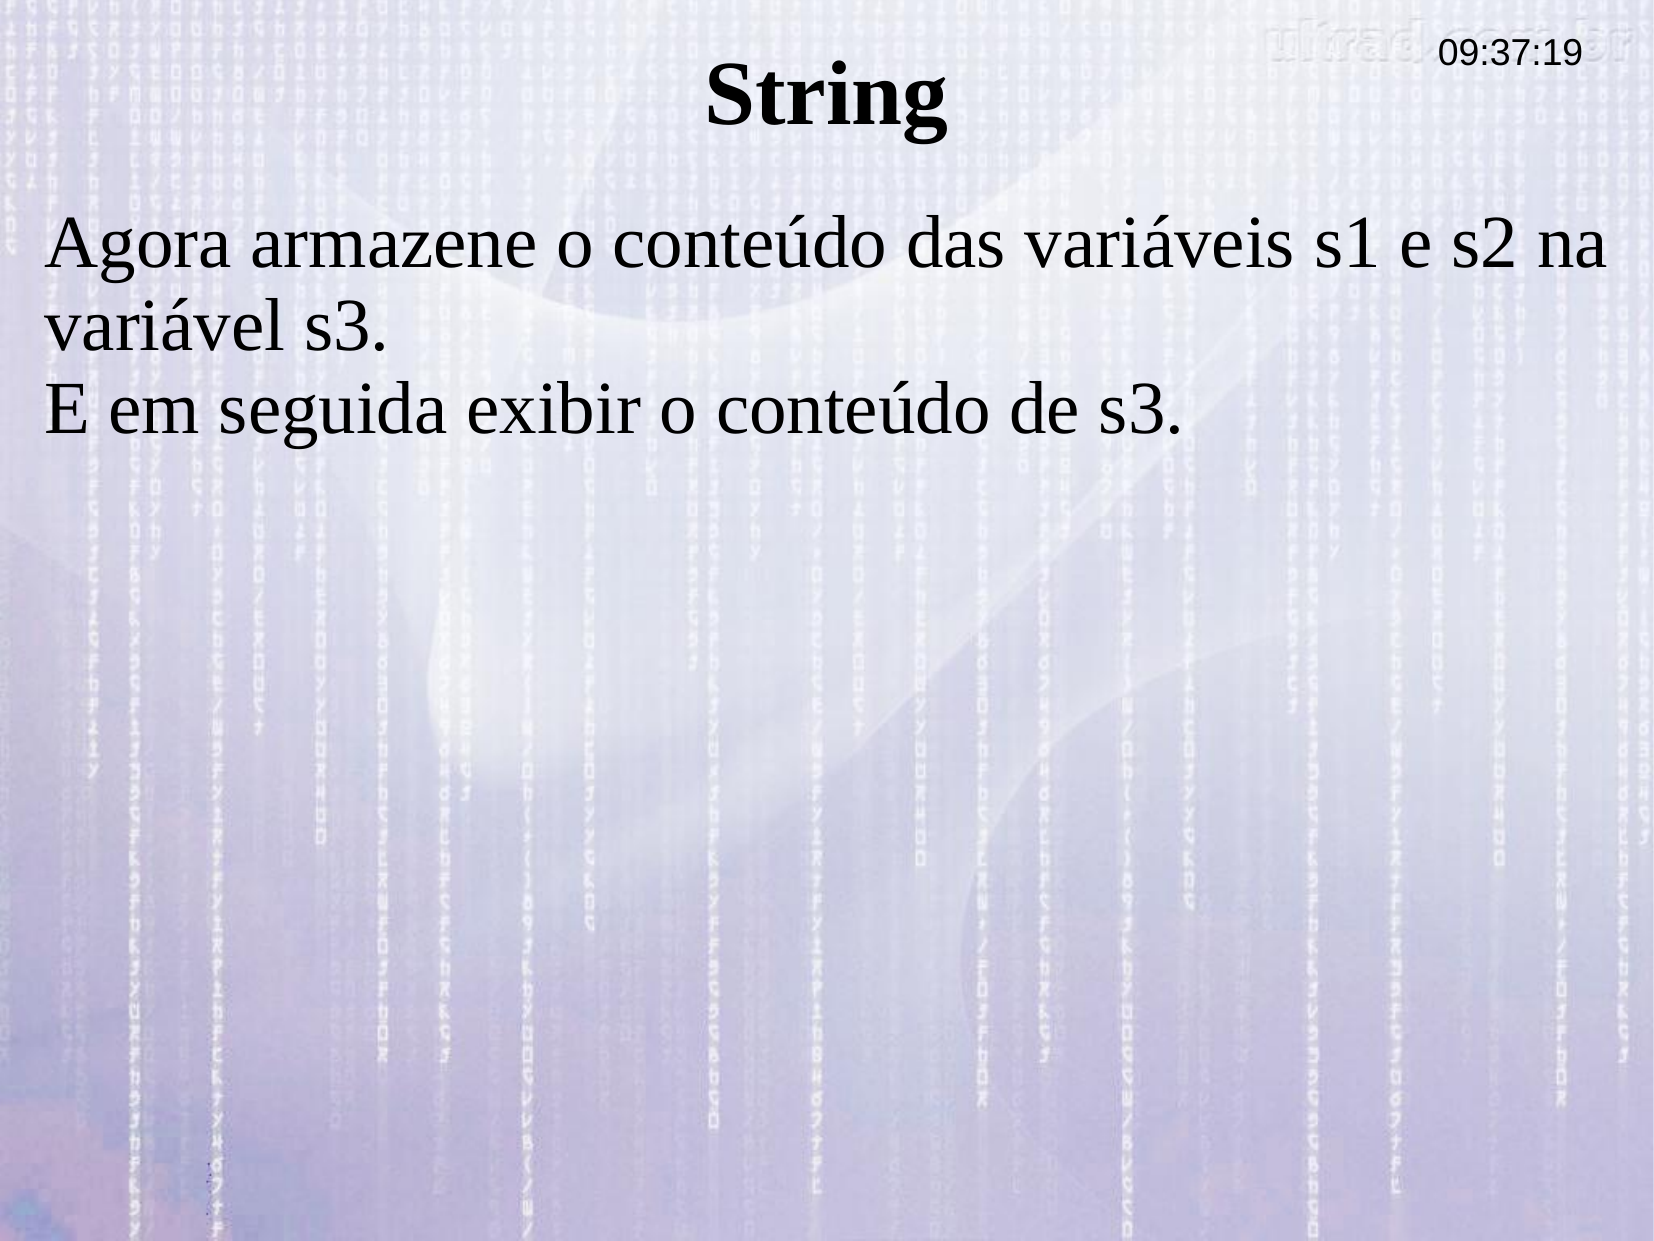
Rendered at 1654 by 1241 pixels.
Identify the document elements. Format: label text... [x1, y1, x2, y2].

text_box Agora armazene o conteúdo das variáveis s1 e s2 na variável s3. E em seguida exibir o conteúdo de s3. [29, 193, 1625, 481]
text_box 10:08:44 [1423, 23, 1631, 94]
picture [0, 0, 1654, 1241]
text_box String [29, 35, 1625, 171]
